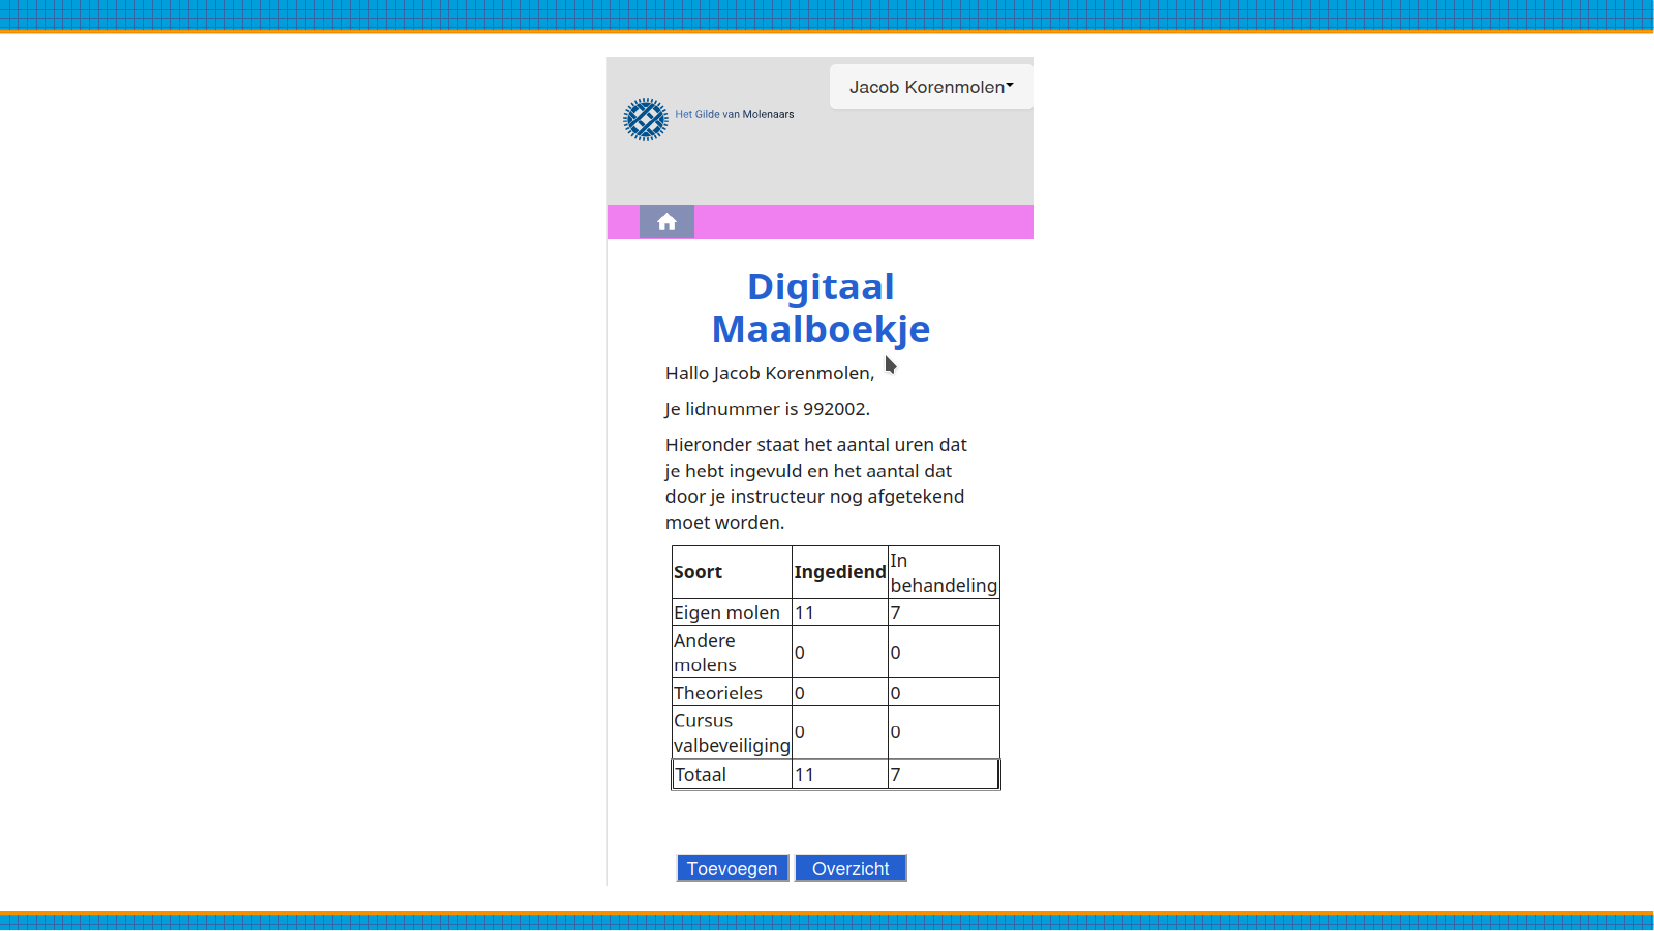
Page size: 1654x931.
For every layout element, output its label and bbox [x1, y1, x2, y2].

picture [606, 57, 1034, 886]
